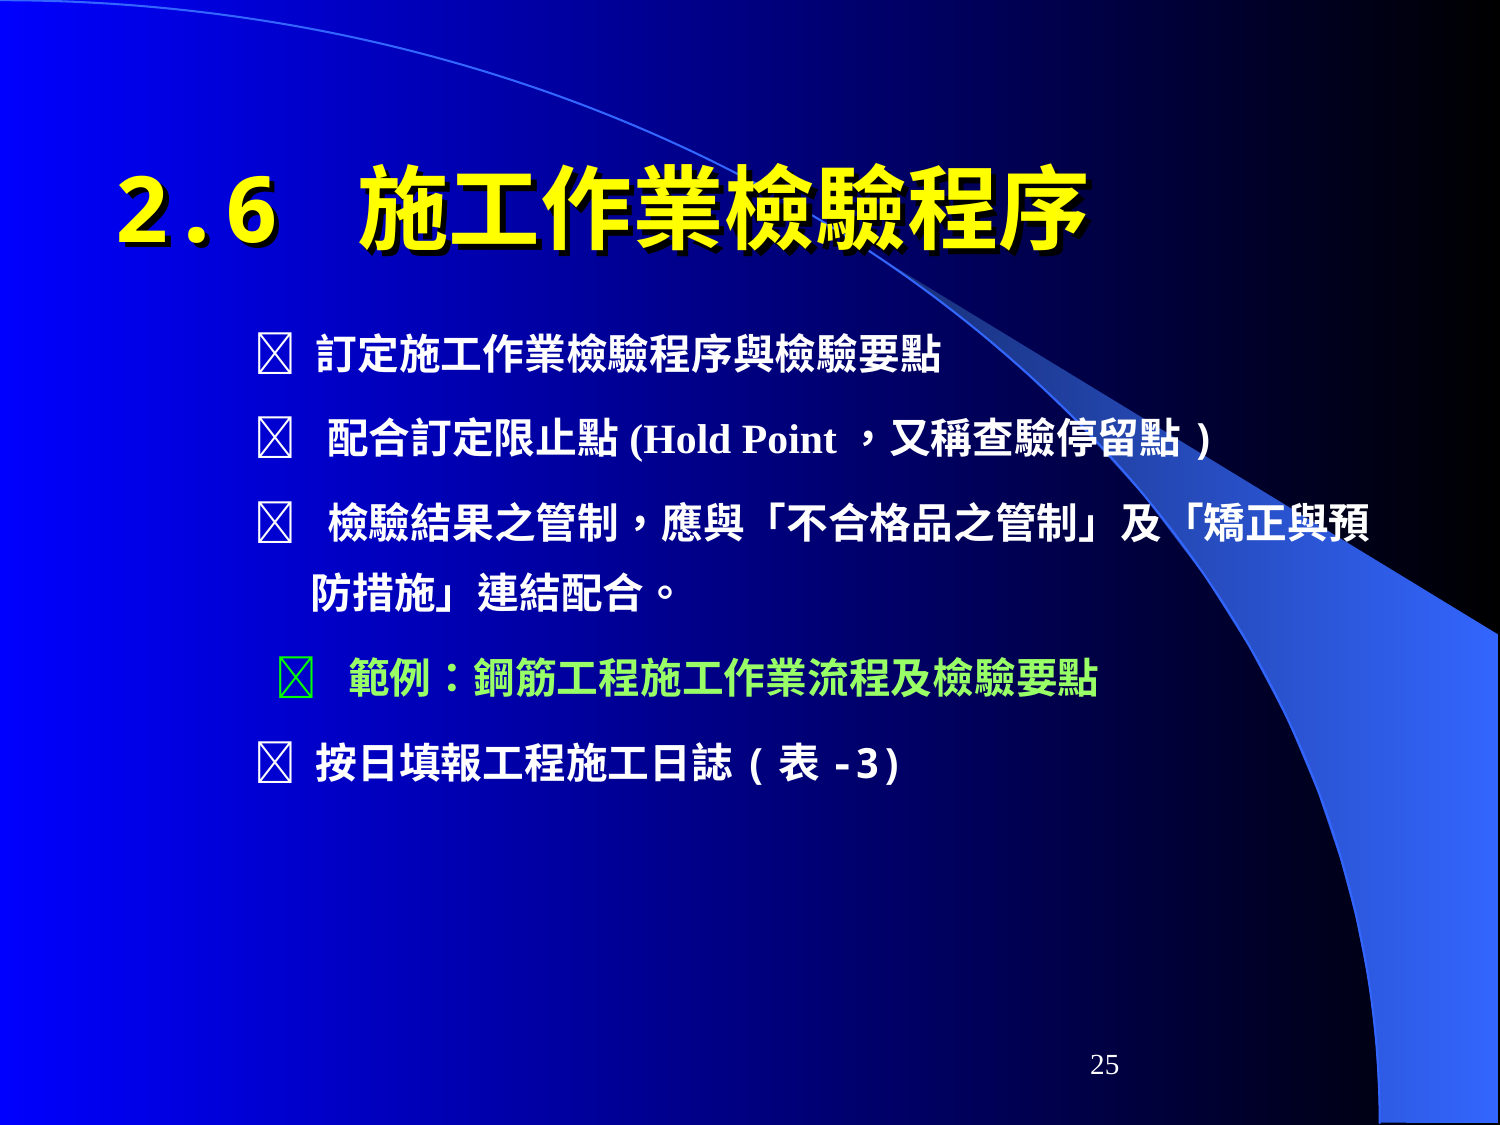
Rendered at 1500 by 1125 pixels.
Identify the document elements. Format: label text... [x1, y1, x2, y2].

title 2.6 施工作業檢驗程序 [99, 112, 1375, 300]
text_box [1074, 1047, 1388, 1101]
list  訂定施工作業檢驗程序與檢驗要點  配合訂定限止點(Hold Point，又稱查驗停留點)  檢驗結果之管制，應與「不合格品之管制」及「矯正與預防措施」連結配合。  範例：鋼筋工程施工作業流程及檢驗要點  按日填報工程施工日誌(表-3) [183, 299, 1426, 1047]
